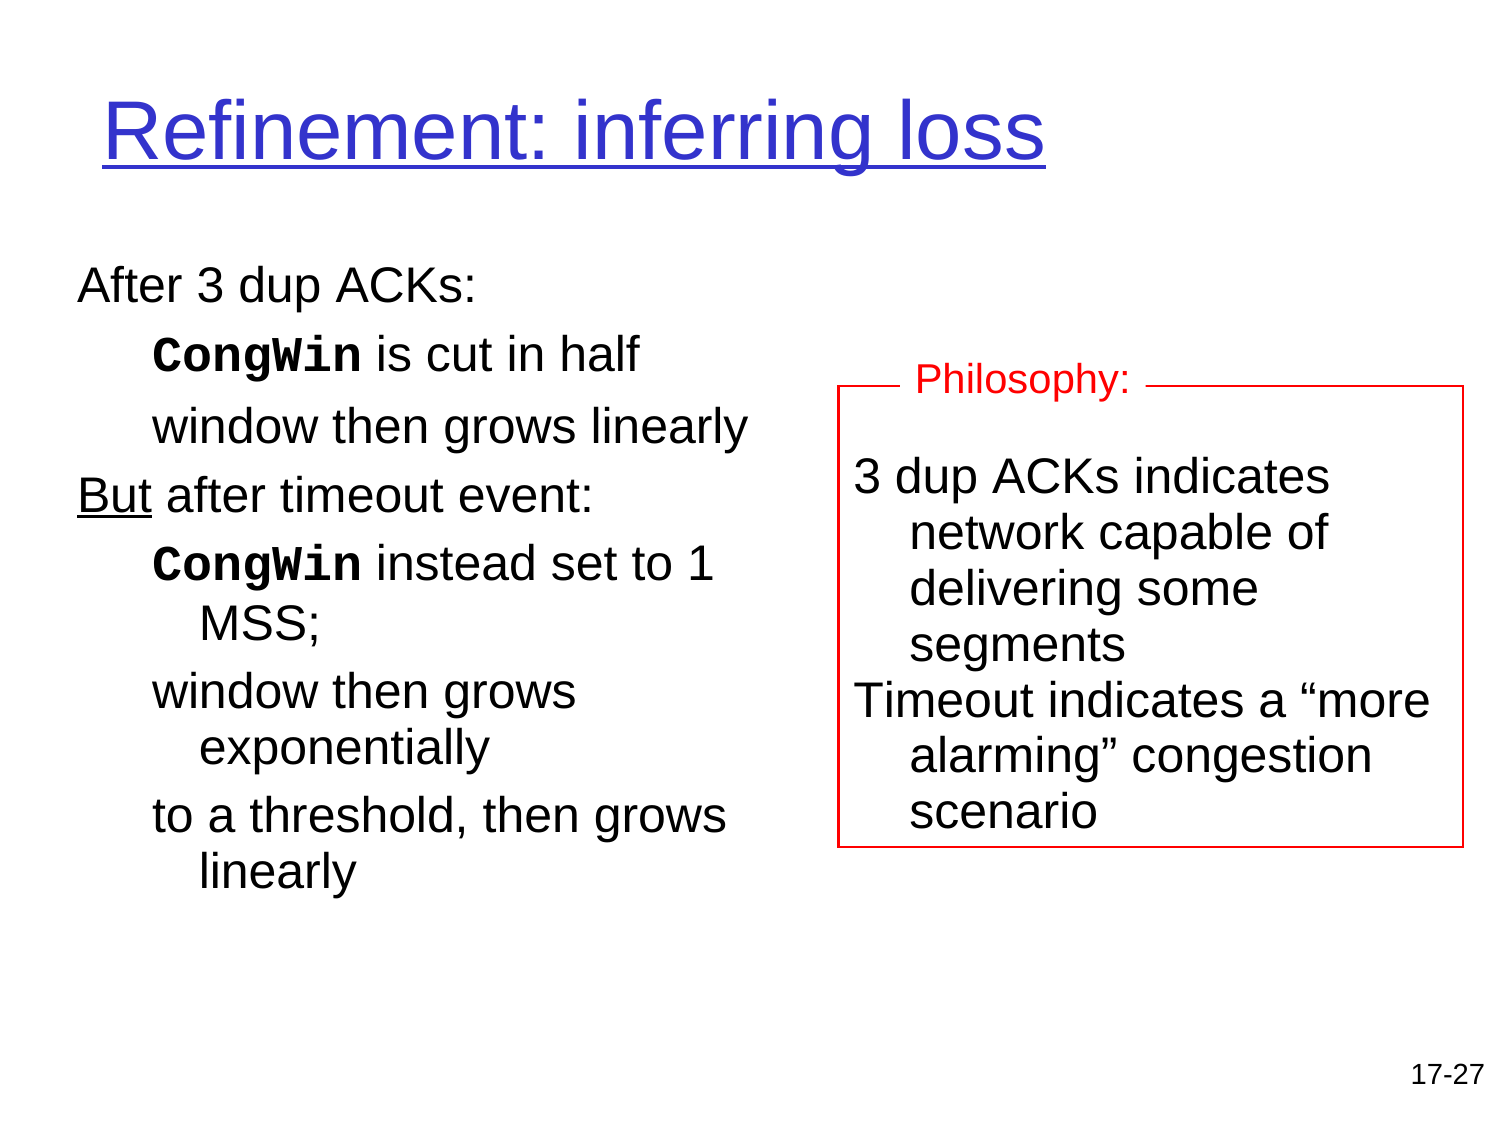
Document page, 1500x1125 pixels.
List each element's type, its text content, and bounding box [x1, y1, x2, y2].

text_box 3 dup ACKs indicates network capable of delivering some segments Timeout indicates a “more alarming” congestion scenario [838, 385, 1463, 847]
title Refinement: inferring loss [87, 37, 1363, 225]
list After 3 dup ACKs: CongWin is cut in half window then grows linearly But after timeout event: CongWin instead set to 1 MSS; window then grows exponentially to a threshold, then grows linearly [62, 249, 775, 963]
text_box Philosophy: [900, 348, 1146, 411]
